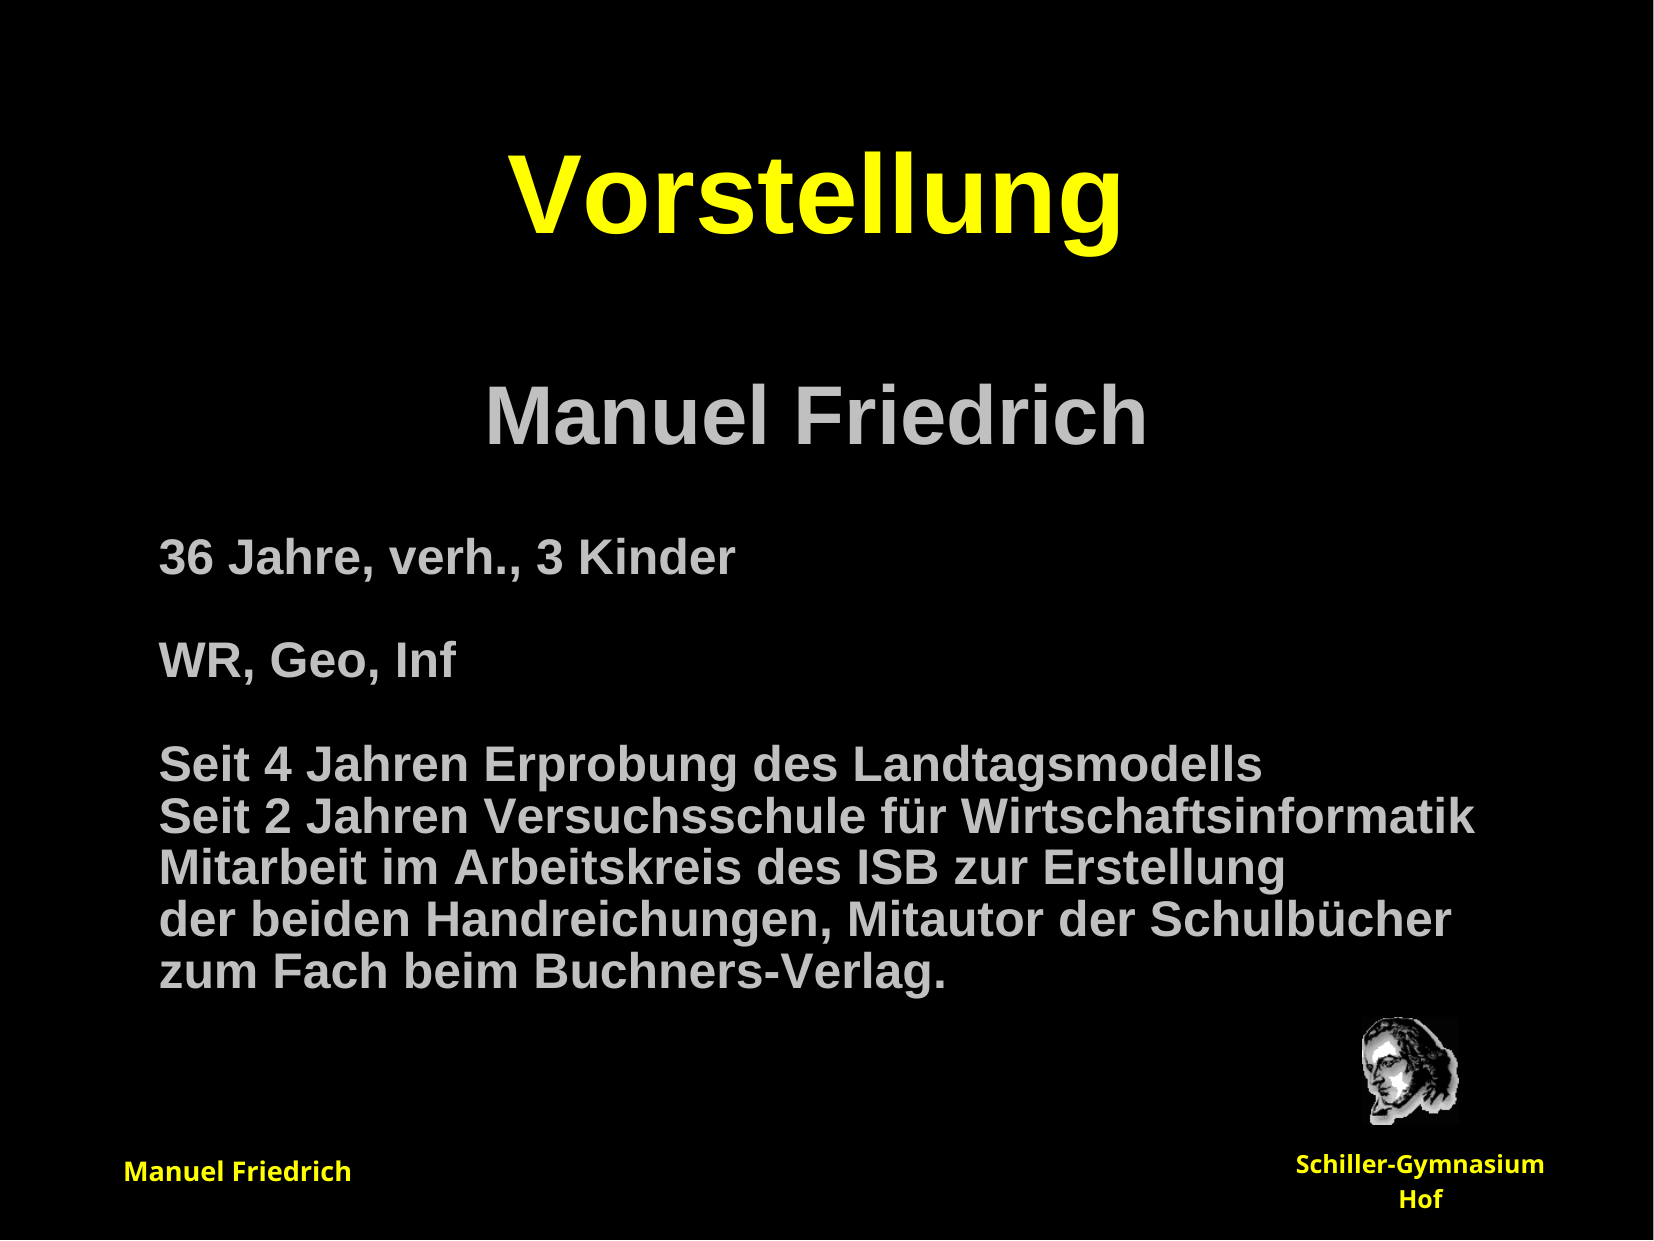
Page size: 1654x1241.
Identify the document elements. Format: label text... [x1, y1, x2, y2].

text_box Schiller-Gymnasium Hof [1477, 1145, 1546, 1216]
text_box Manuel Friedrich [123, 1151, 158, 1191]
text_box Vorstellung Manuel Friedrich 36 Jahre, verh., 3 Kinder WR, Geo, Inf Seit 4 Jahren Erprobung des Landtagsmodells Seit 2 Jahren Versuchsschule für Wirtschaftsinformatik Mitarbeit im Arbeitskreis des ISB zur Erstellung der beiden Handreichungen, Mitautor der Schulbücher zum Fach beim Buchners-Verlag. [158, 140, 1477, 1235]
